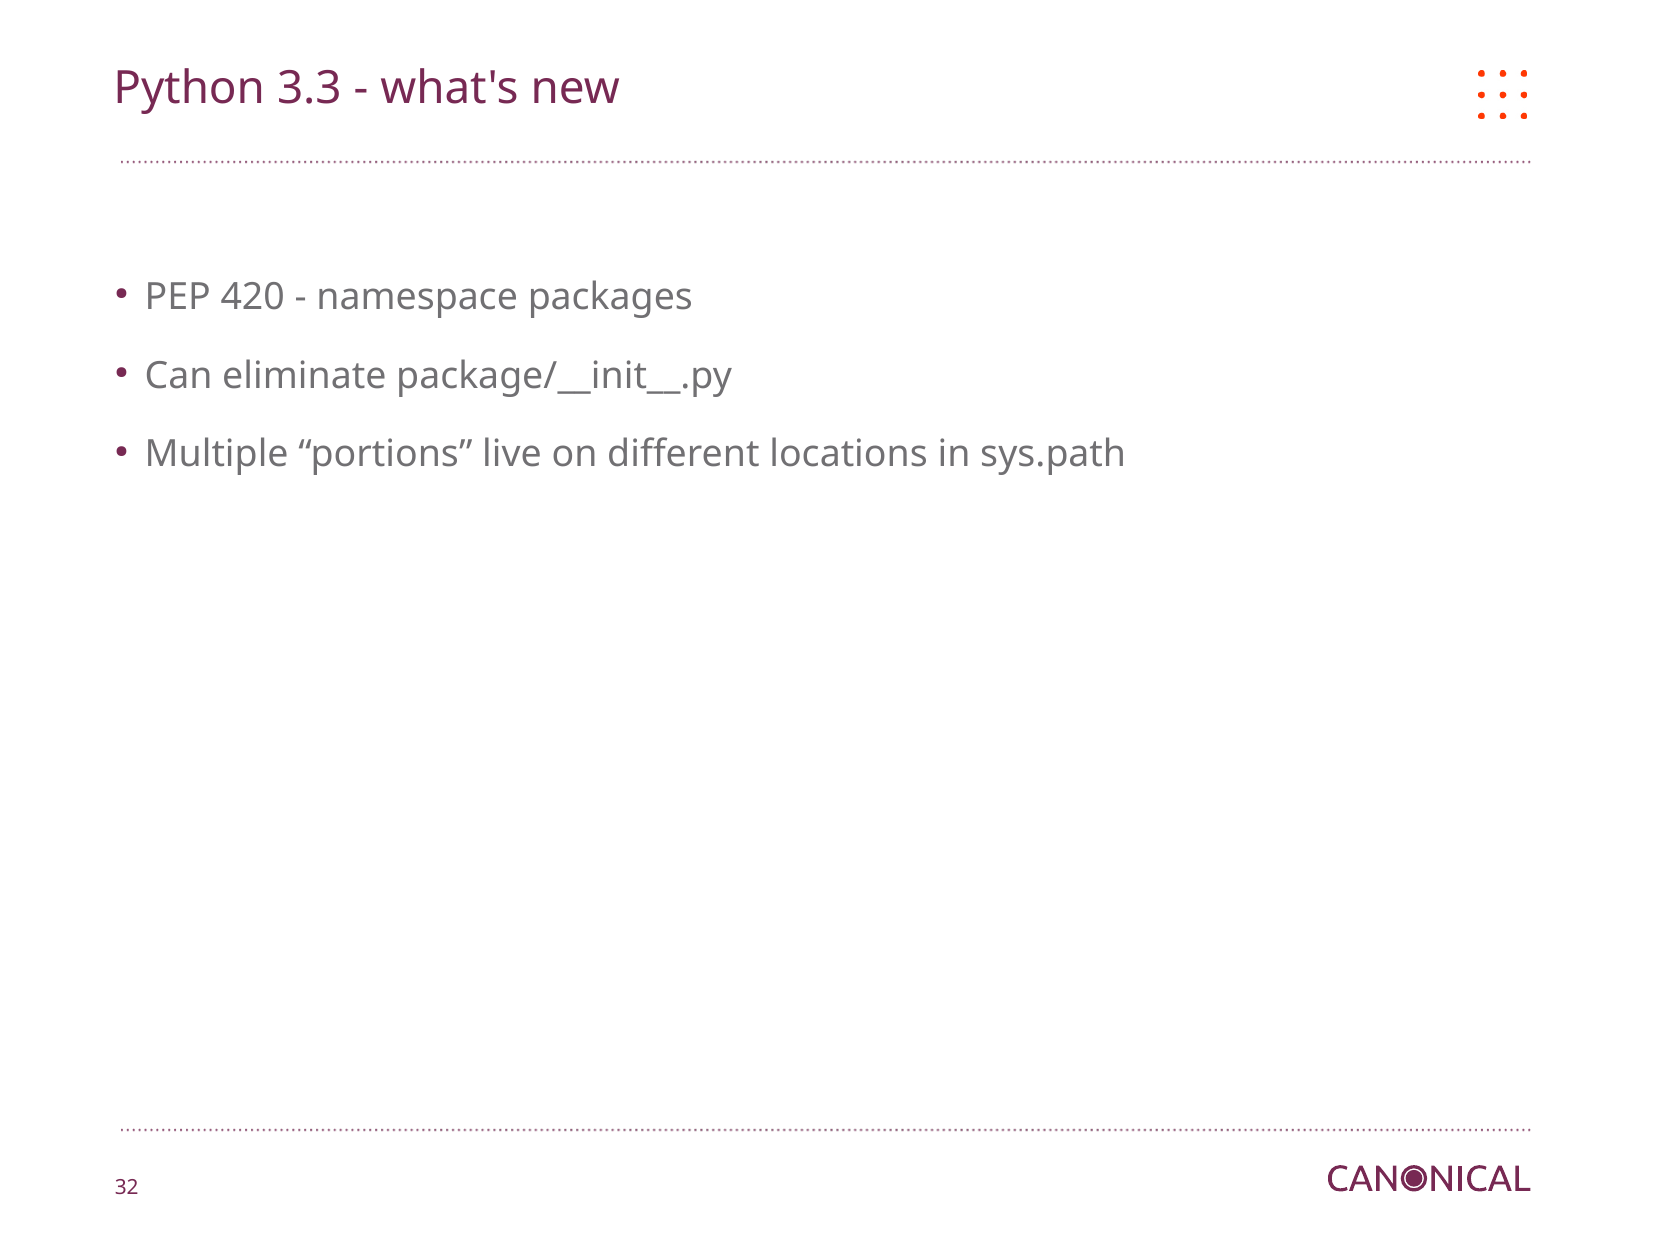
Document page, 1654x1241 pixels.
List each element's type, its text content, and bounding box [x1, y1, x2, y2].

picture [111, 159, 1533, 166]
title Python 3.3 - what's new [113, 64, 1382, 107]
picture [111, 1127, 1533, 1134]
list PEP 420 - namespace packages Can eliminate package/__init__.py Multiple “portions” live on different locations in sys.path [115, 256, 1540, 977]
picture [1478, 70, 1527, 119]
